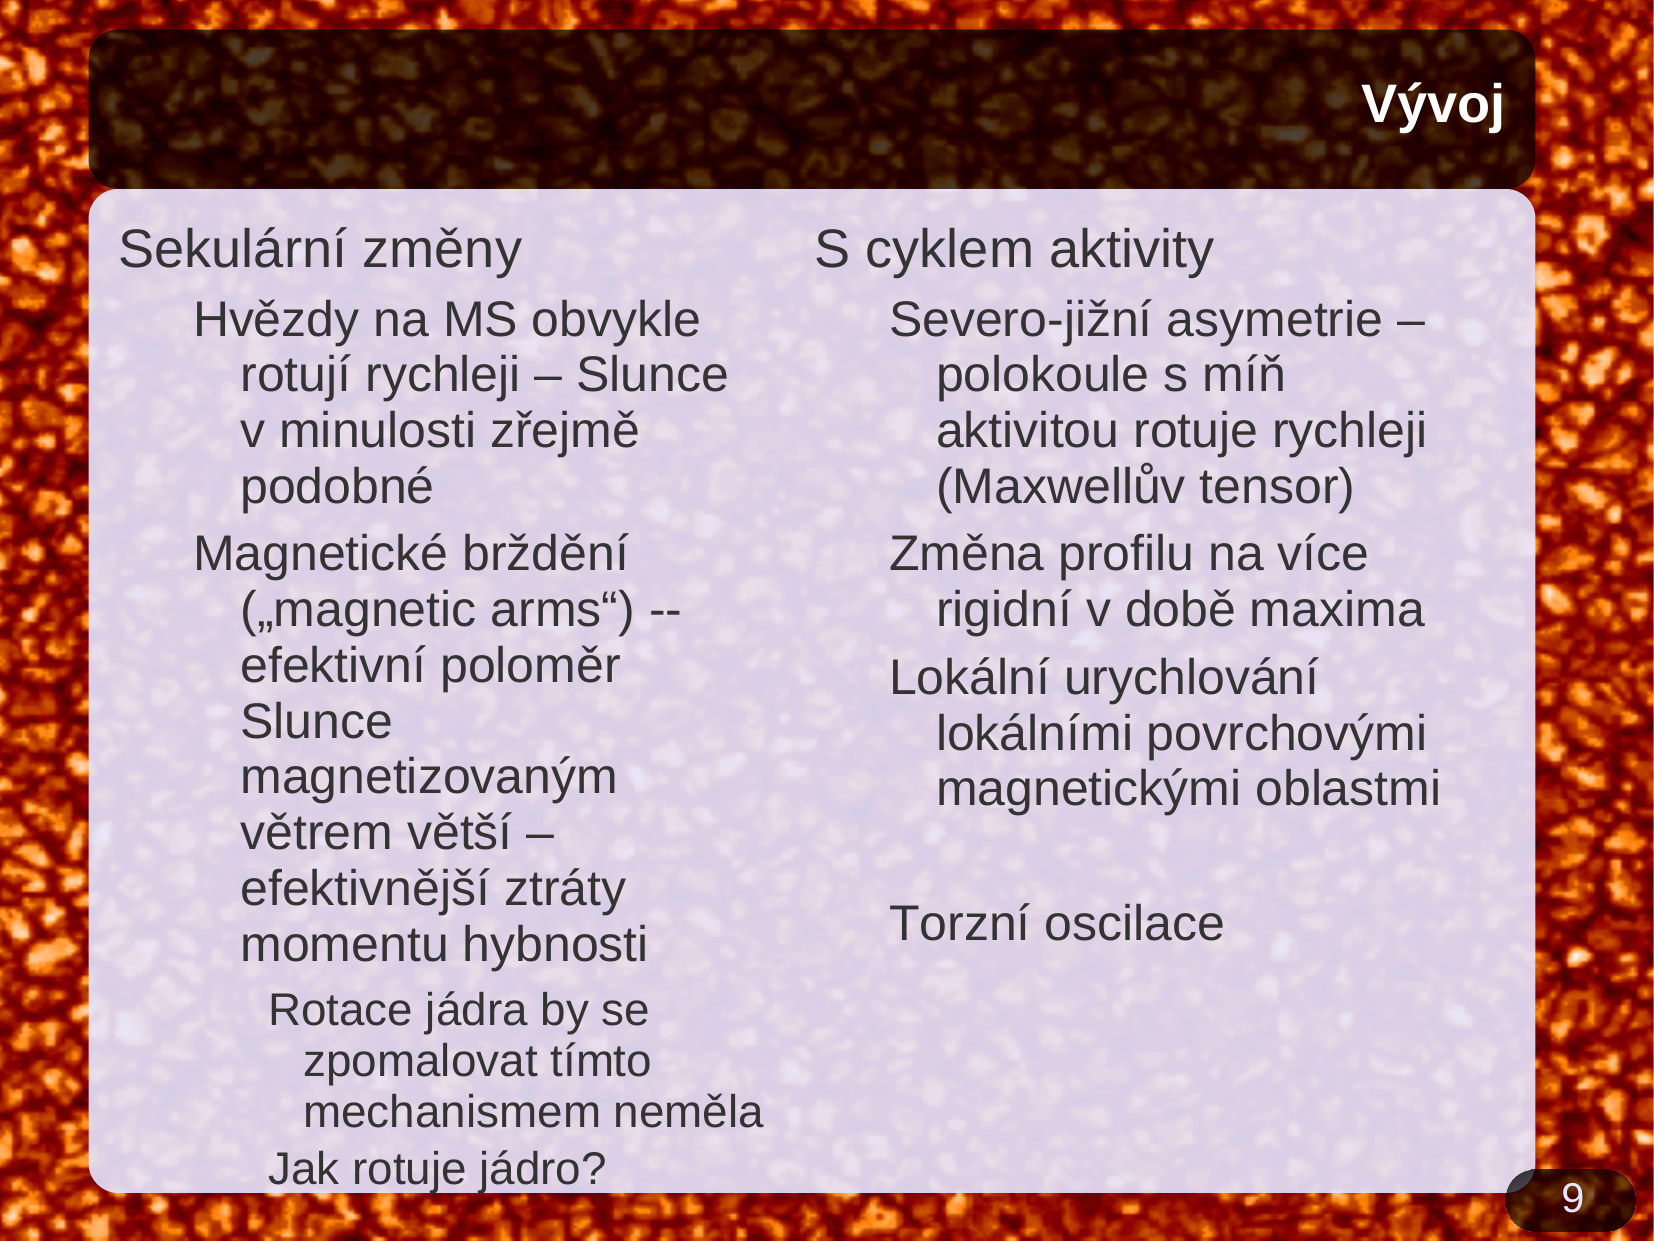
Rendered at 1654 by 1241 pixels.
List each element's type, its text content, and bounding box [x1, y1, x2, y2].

title Vývoj [118, 59, 1506, 148]
picture [0, 0, 1654, 1241]
list Sekulární změny Hvězdy na MS obvykle rotují rychleji – Slunce v minulosti zřejmě podobné Magnetické brždění („magnetic arms“) -- efektivní poloměr Slunce magnetizovaným větrem větší – efektivnější ztráty momentu hybnosti Rotace jádra by se zpomalovat tímto mechanismem neměla Jak rotuje jádro? [118, 218, 781, 1195]
list S cyklem aktivity Severo-jižní asymetrie – polokoule s míň aktivitou rotuje rychleji (Maxwellův tensor) Změna profilu na více rigidní v době maxima Lokální urychlování lokálními povrchovými magnetickými oblastmi Torzní oscilace [814, 218, 1477, 1164]
